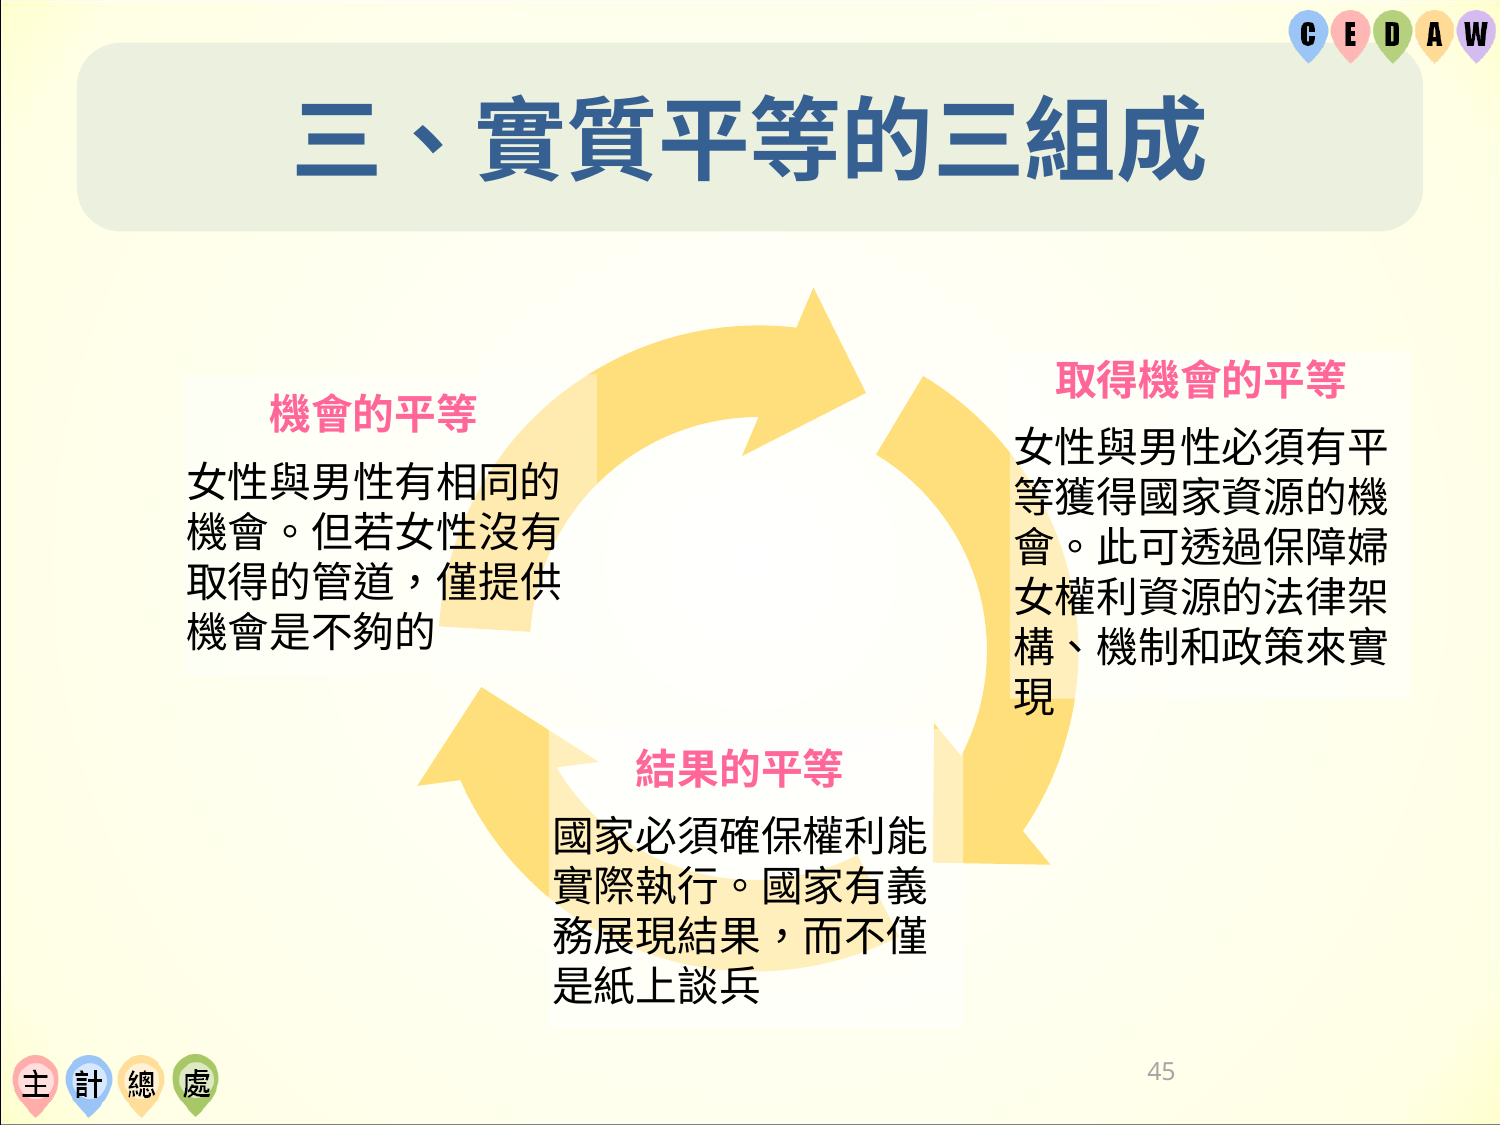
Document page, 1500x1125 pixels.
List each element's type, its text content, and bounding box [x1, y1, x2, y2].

title 三、實質平等的三組成 [75, 42, 1426, 231]
text_box 機會的平等 女性與男性有相同的機會。但若女性沒有取得的管道，僅提供機會是不夠的 [183, 374, 597, 675]
text_box [1132, 1042, 1483, 1103]
text_box [876, 376, 1075, 865]
text_box 結果的平等 國家必須確保權利能實際執行。國家有義務展現結果，而不僅是紙上談兵 [549, 729, 963, 1029]
text_box [417, 686, 549, 898]
text_box [589, 287, 866, 484]
text_box 取得機會的平等 女性與男性必須有平等獲得國家資源的機會。此可透過保障婦女權利資源的法律架構、機制和政策來實現 [1010, 351, 1412, 699]
